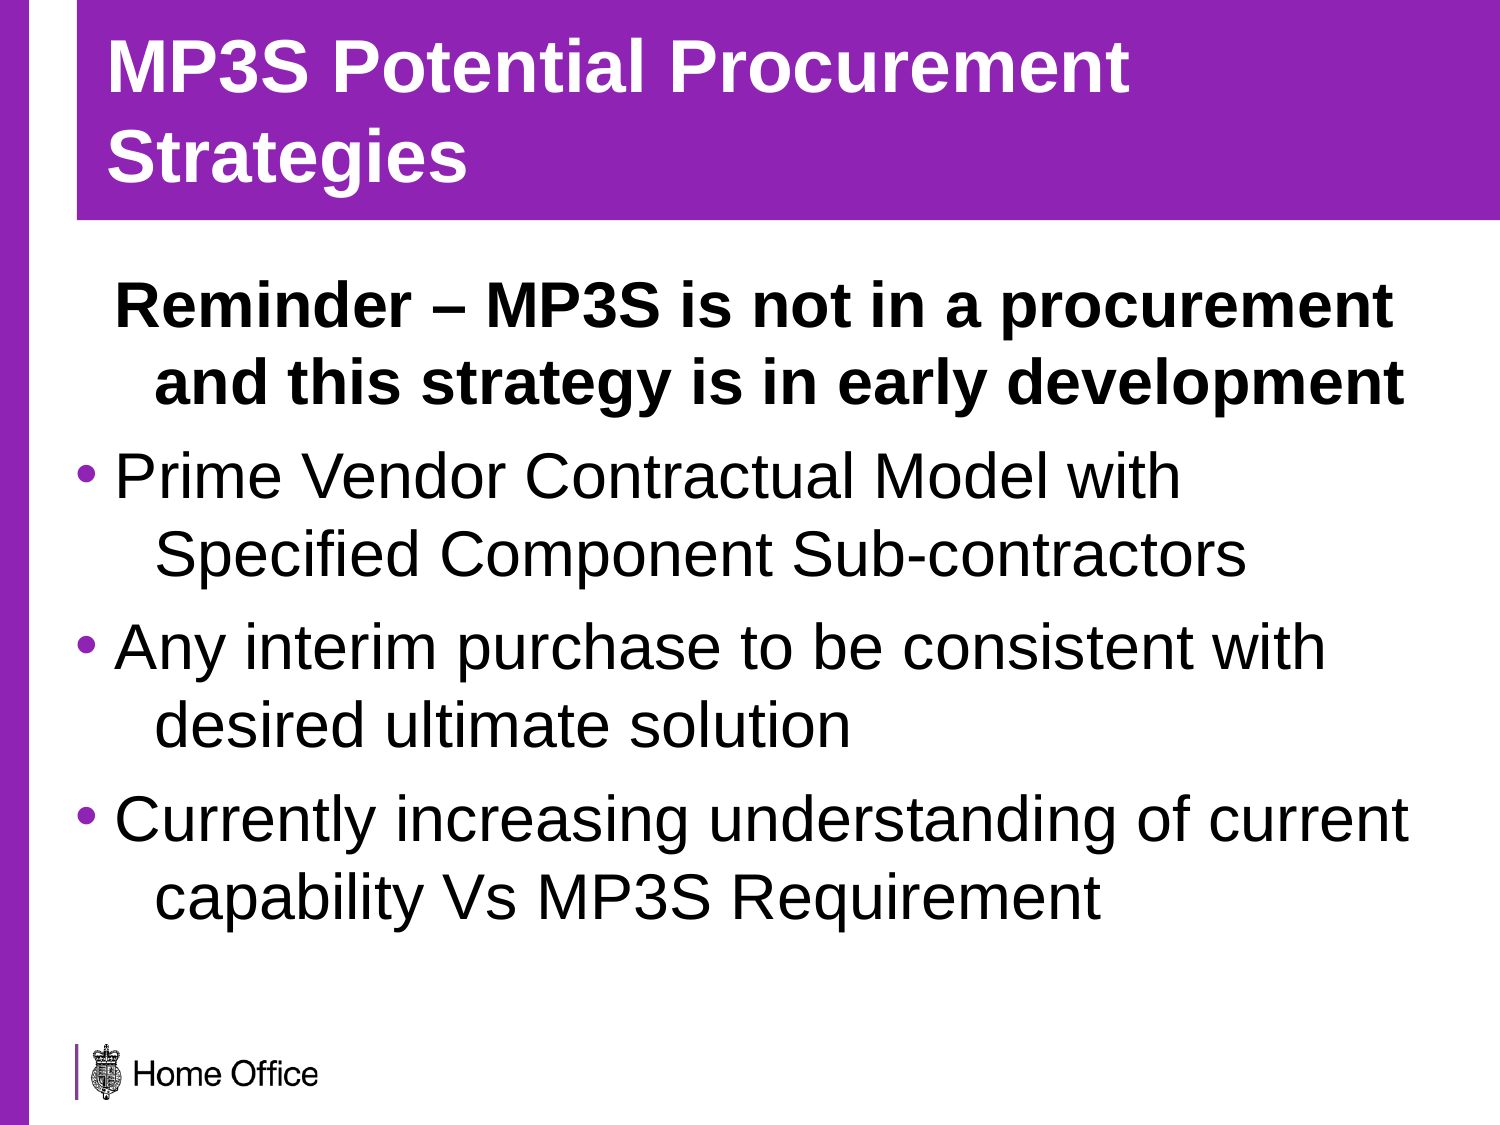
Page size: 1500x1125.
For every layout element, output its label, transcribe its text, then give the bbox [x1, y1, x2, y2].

list Reminder – MP3S is not in a procurement and this strategy is in early development Prime Vendor Contractual Model with Specified Component Sub-contractors Any interim purchase to be consistent with desired ultimate solution Currently increasing understanding of current capability Vs MP3S Requirement [75, 262, 1426, 1000]
title MP3S Potential Procurement Strategies [76, 0, 1500, 221]
